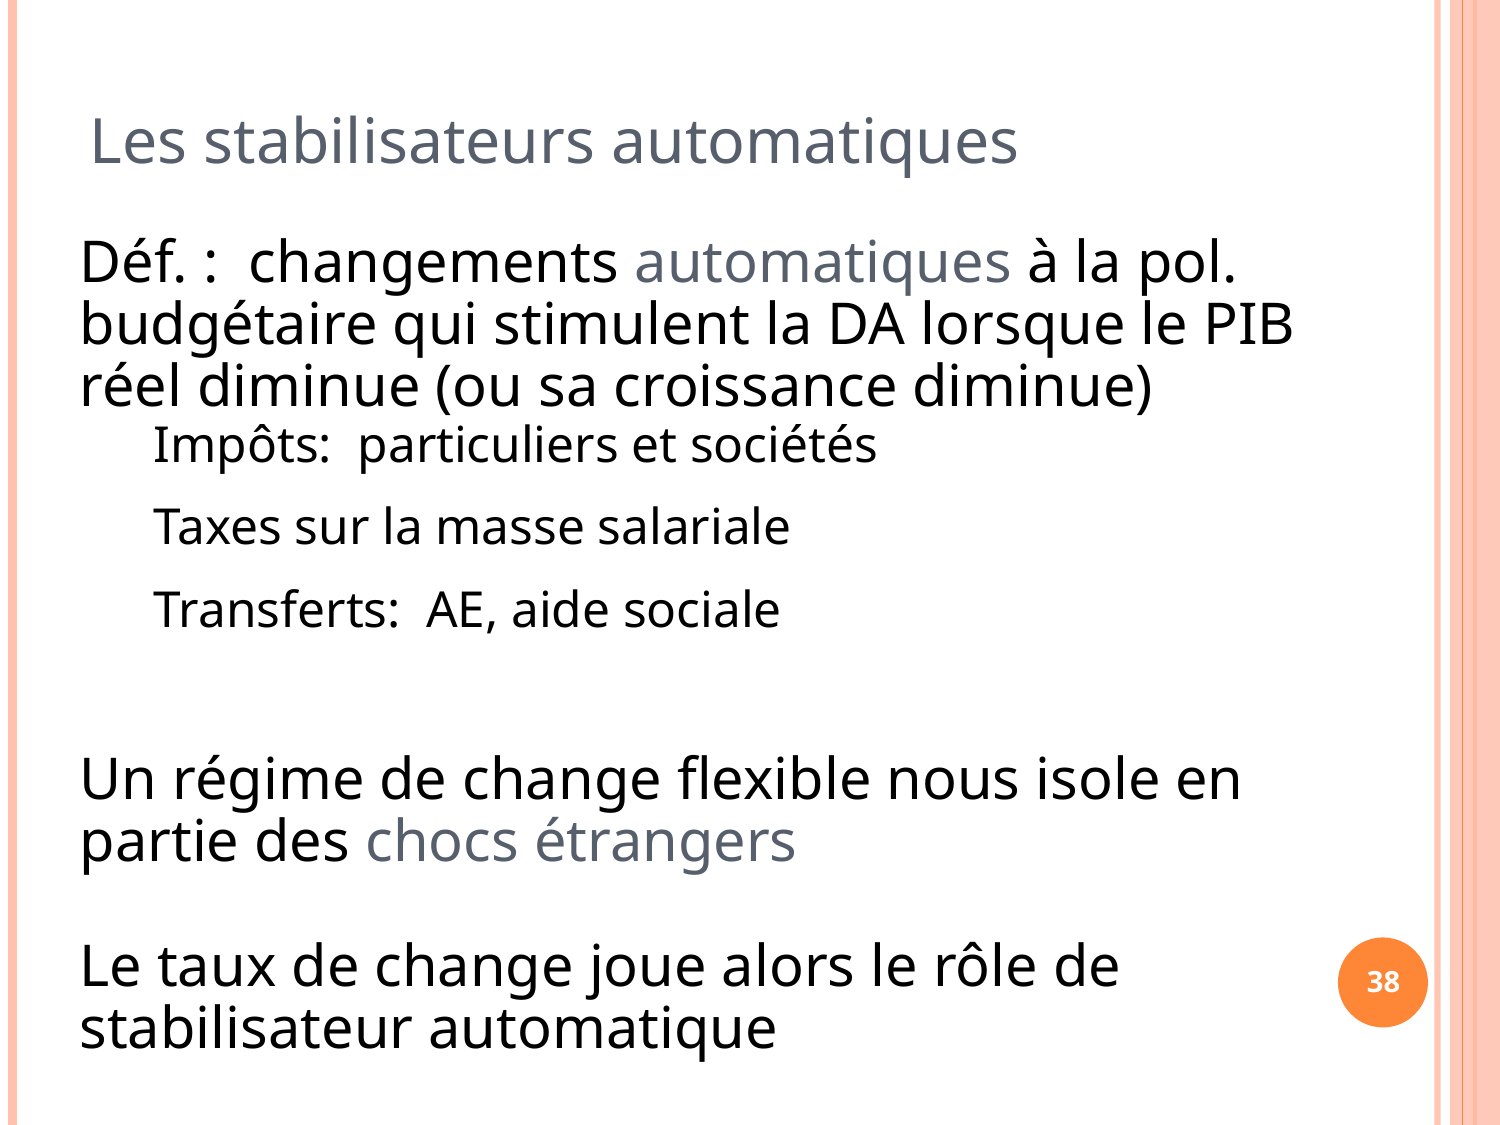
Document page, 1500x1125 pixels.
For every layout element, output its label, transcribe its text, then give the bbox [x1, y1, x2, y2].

slide_number <numéro> [1333, 940, 1434, 1027]
list Déf. : changements automatiques à la pol. budgétaire qui stimulent la DA lorsque le PIB réel diminue (ou sa croissance diminue) Impôts: particuliers et sociétés Taxes sur la masse salariale Transferts: AE, aide sociale Un régime de change flexible nous isole en partie des chocs étrangers Le taux de change joue alors le rôle de stabilisateur automatique [64, 225, 1388, 1076]
title Les stabilisateurs automatiques [75, 0, 1300, 183]
